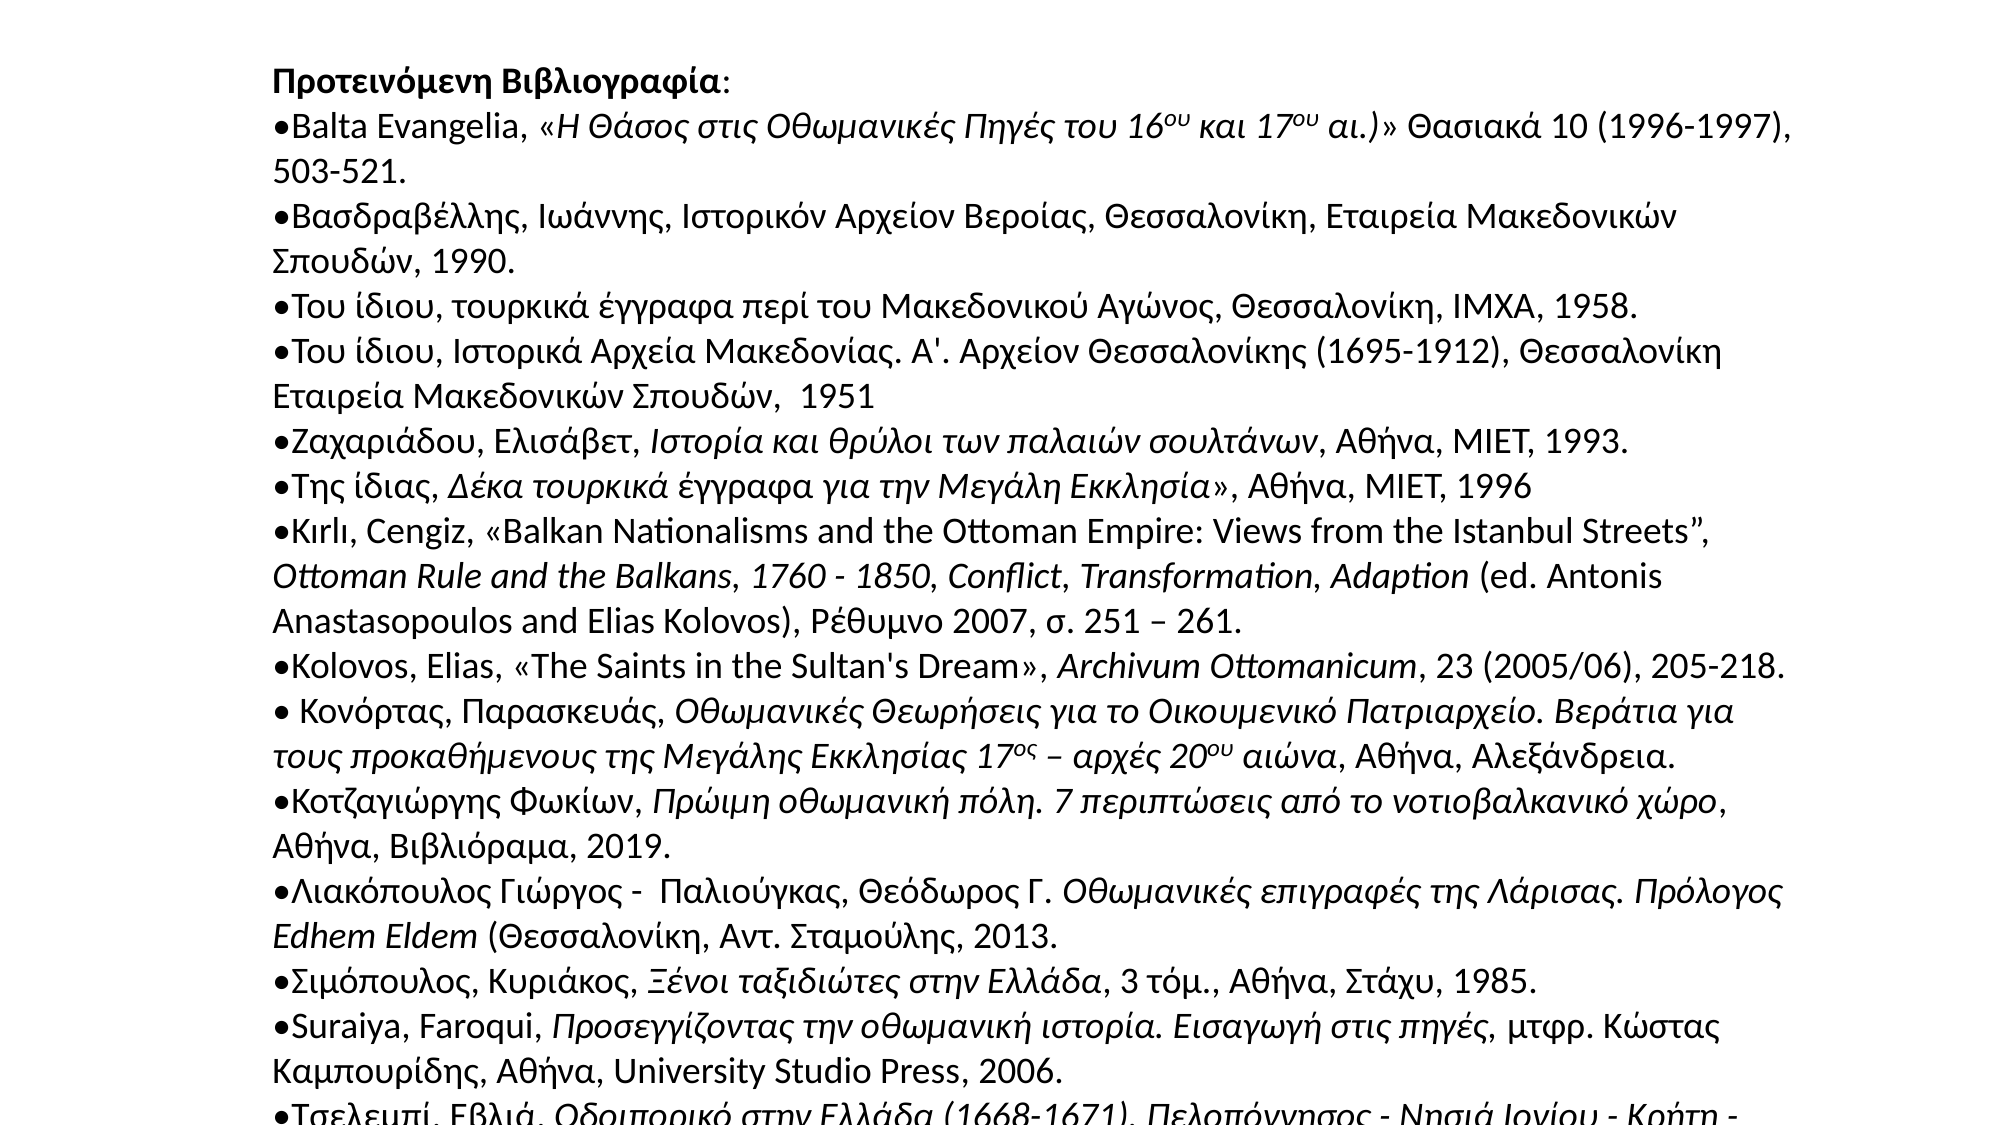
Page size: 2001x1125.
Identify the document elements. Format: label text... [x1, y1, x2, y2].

text_box Προτεινόμενη Βιβλιογραφία: •Balta Evangelia, «Η Θάσος στις Οθωμανικές Πηγές του 16ου και 17ου αι.)» Θασιακά 10 (1996-1997), 503-521. •Βασδραβέλλης, Ιωάννης, Ιστορικόν Αρχείον Βεροίας, Θεσσαλονίκη, Εταιρεία Μακεδονικών Σπουδών, 1990. •Του ίδιου, τουρκικά έγγραφα περί του Μακεδονικού Αγώνος, Θεσσαλονίκη, ΙΜΧΑ, 1958. •Του ίδιου, Ιστορικά Αρχεία Μακεδονίας. Α'. Αρχείον Θεσσαλονίκης (1695-1912), Θεσσαλονίκη Εταιρεία Μακεδονικών Σπουδών, 1951 •Ζαχαριάδου, Ελισάβετ, Ιστορία και θρύλοι των παλαιών σουλτάνων, Αθήνα, ΜΙΕΤ, 1993. •Της ίδιας, Δέκα τουρκικά έγγραφα για την Μεγάλη Εκκλησία», Αθήνα, ΜΙΕΤ, 1996 •Kırlı, Cengiz, «Balkan Nationalisms and the Ottoman Empire: Views from the Istanbul Streets”, Ottoman Rule and the Balkans, 1760 - 1850, Conflict, Transformation, Adaption (ed. Antonis Anastasopoulos and Elias Kolovos), Ρέθυμνο 2007, σ. 251 – 261. •Kolovos, Elias, «The Saints in the Sultan's Dream», Archivum Ottomanicum, 23 (2005/06), 205-218. • Κονόρτας, Παρασκευάς, Οθωμανικές Θεωρήσεις για το Οικουμενικό Πατριαρχείο. Βεράτια για τους προκαθήμενους της Μεγάλης Εκκλησίας 17ος – αρχές 20ου αιώνα, Αθήνα, Αλεξάνδρεια. •Κοτζαγιώργης Φωκίων, Πρώιμη οθωμανική πόλη. 7 περιπτώσεις από το νοτιοβαλκανικό χώρο, Αθήνα, Βιβλιόραμα, 2019. •Λιακόπουλος Γιώργος - Παλιούγκας, Θεόδωρος Γ. Οθωμανικές επιγραφές της Λάρισας. Πρόλογος Edhem Eldem (Θεσσαλονίκη, Αντ. Σταμούλης, 2013. •Σιμόπουλος, Κυριάκος, Ξένοι ταξιδιώτες στην Ελλάδα, 3 τόμ., Αθήνα, Στάχυ, 1985. •Suraiya, Faroqui, Προσεγγίζοντας την οθωμανική ιστορία. Εισαγωγή στις πηγές, μτφρ. Κώστας Καμπουρίδης, Αθήνα, University Studio Press, 2006. •Τσελεμπί, Εβλιά, Οδοιπορικό στην Ελλάδα (1668-1671). Πελοπόννησος - Νησιά Ιονίου - Κρήτη - Νησιά Αιγαίου, μτφρ. Δημήτρης Λούπης, Αθήνα, Εκάτη, 1994. [257, 48, 1828, 1125]
